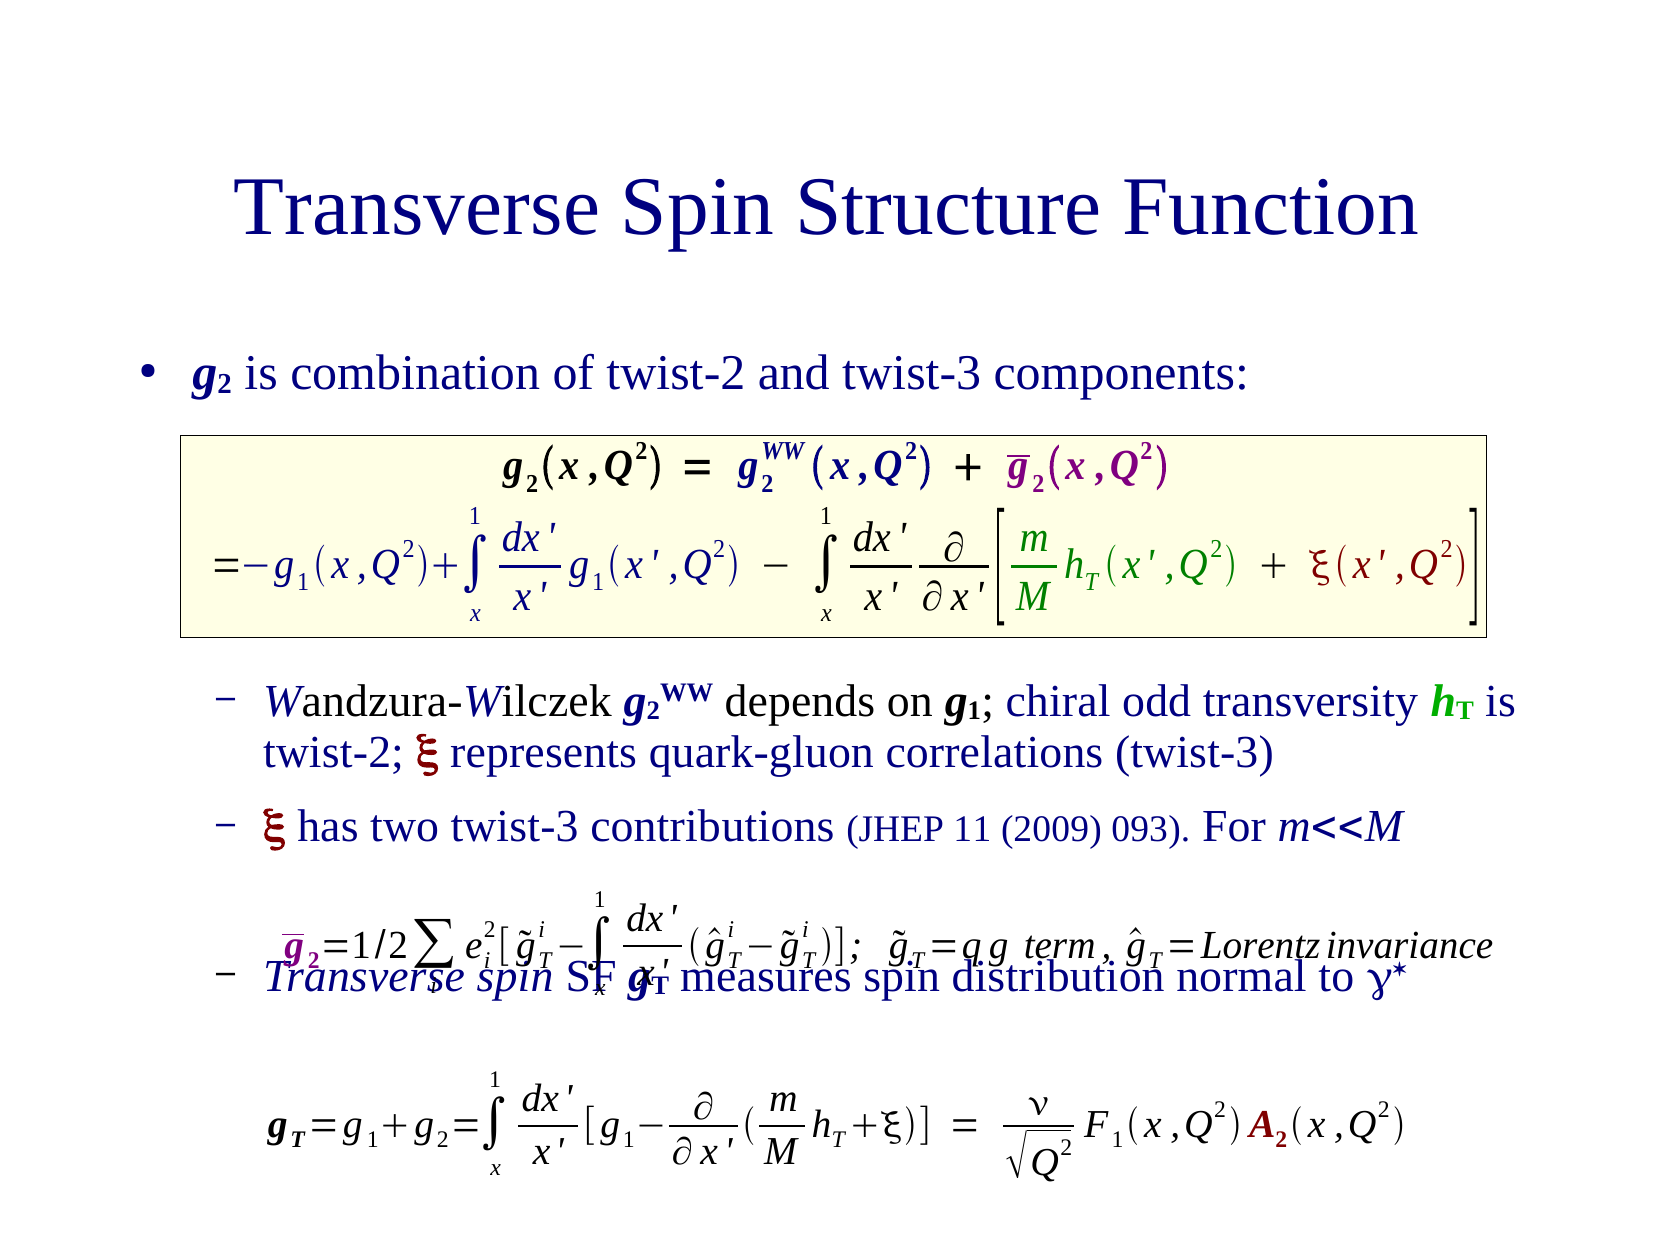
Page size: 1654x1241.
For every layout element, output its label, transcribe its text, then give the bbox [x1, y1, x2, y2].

chart [180, 435, 1487, 629]
text_box [180, 629, 1487, 638]
chart [258, 1065, 1411, 1187]
list Wandzura-Wilczek g2WW depends on g1; chiral odd transversity hT is twist-2;  represents quark-gluon correlations (twist-3)  has two twist-3 contributions (JHEP 11 (2009) 093). For mM Transverse spin SF gT measures spin distribution normal to * [121, 675, 1622, 1064]
chart [274, 885, 1500, 1003]
title Transverse Spin Structure Function [121, 102, 1534, 311]
list g2 is combination of twist-2 and twist-3 components: [121, 344, 1534, 421]
